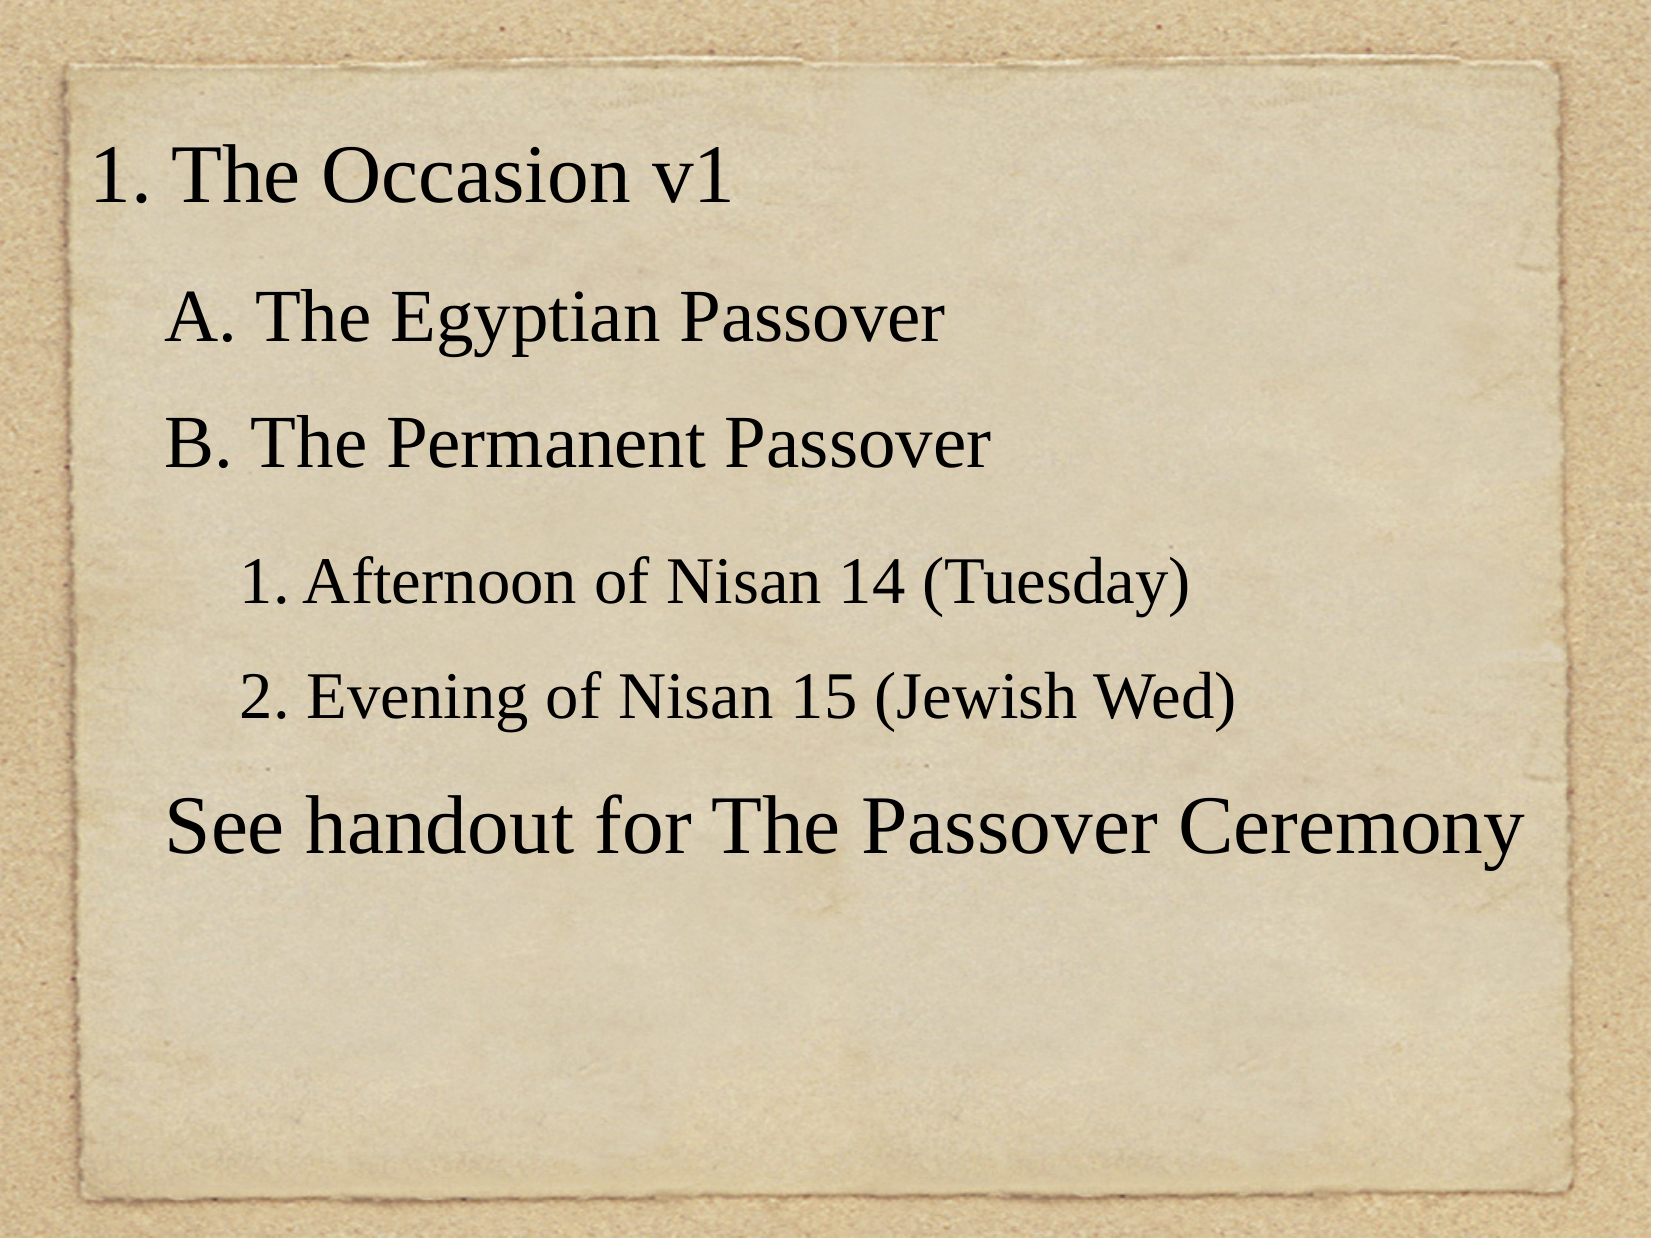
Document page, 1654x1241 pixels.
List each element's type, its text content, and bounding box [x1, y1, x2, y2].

text_box 1. The Occasion v1 A. The Egyptian Passover B. The Permanent Passover 1. Afternoon of Nisan 14 (Tuesday) 2. Evening of Nisan 15 (Jewish Wed) See handout for The Passover Ceremony [75, 75, 1576, 1201]
picture [0, 0, 1651, 1238]
